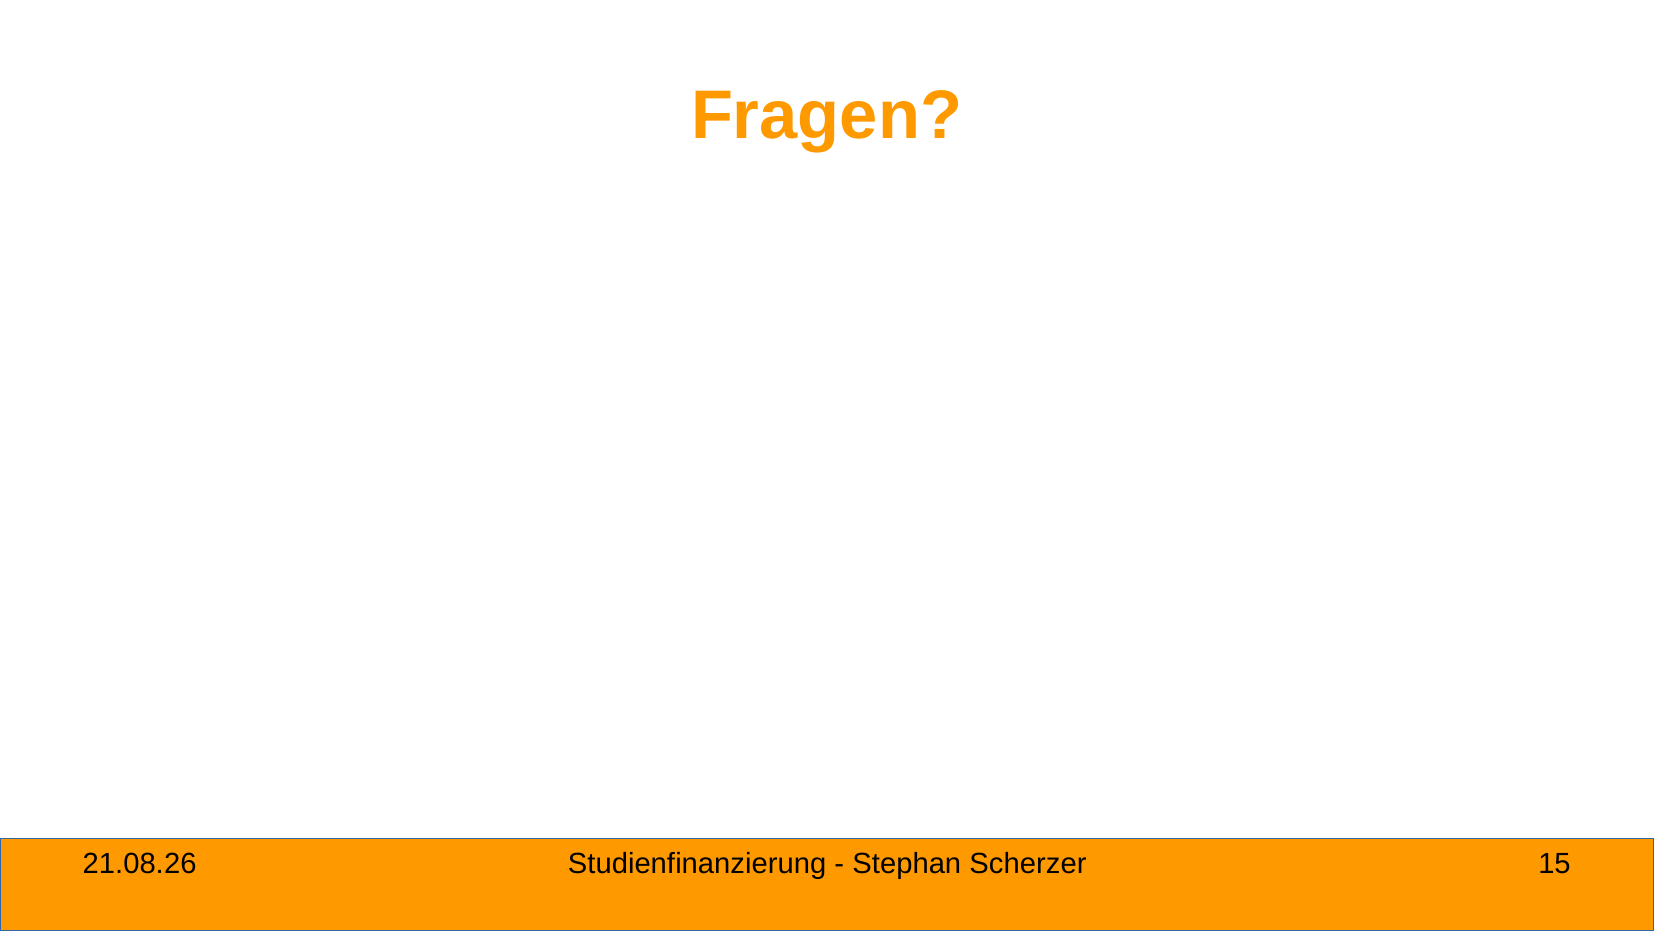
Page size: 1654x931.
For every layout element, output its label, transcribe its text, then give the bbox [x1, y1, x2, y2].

title Fragen? [82, 37, 1571, 193]
